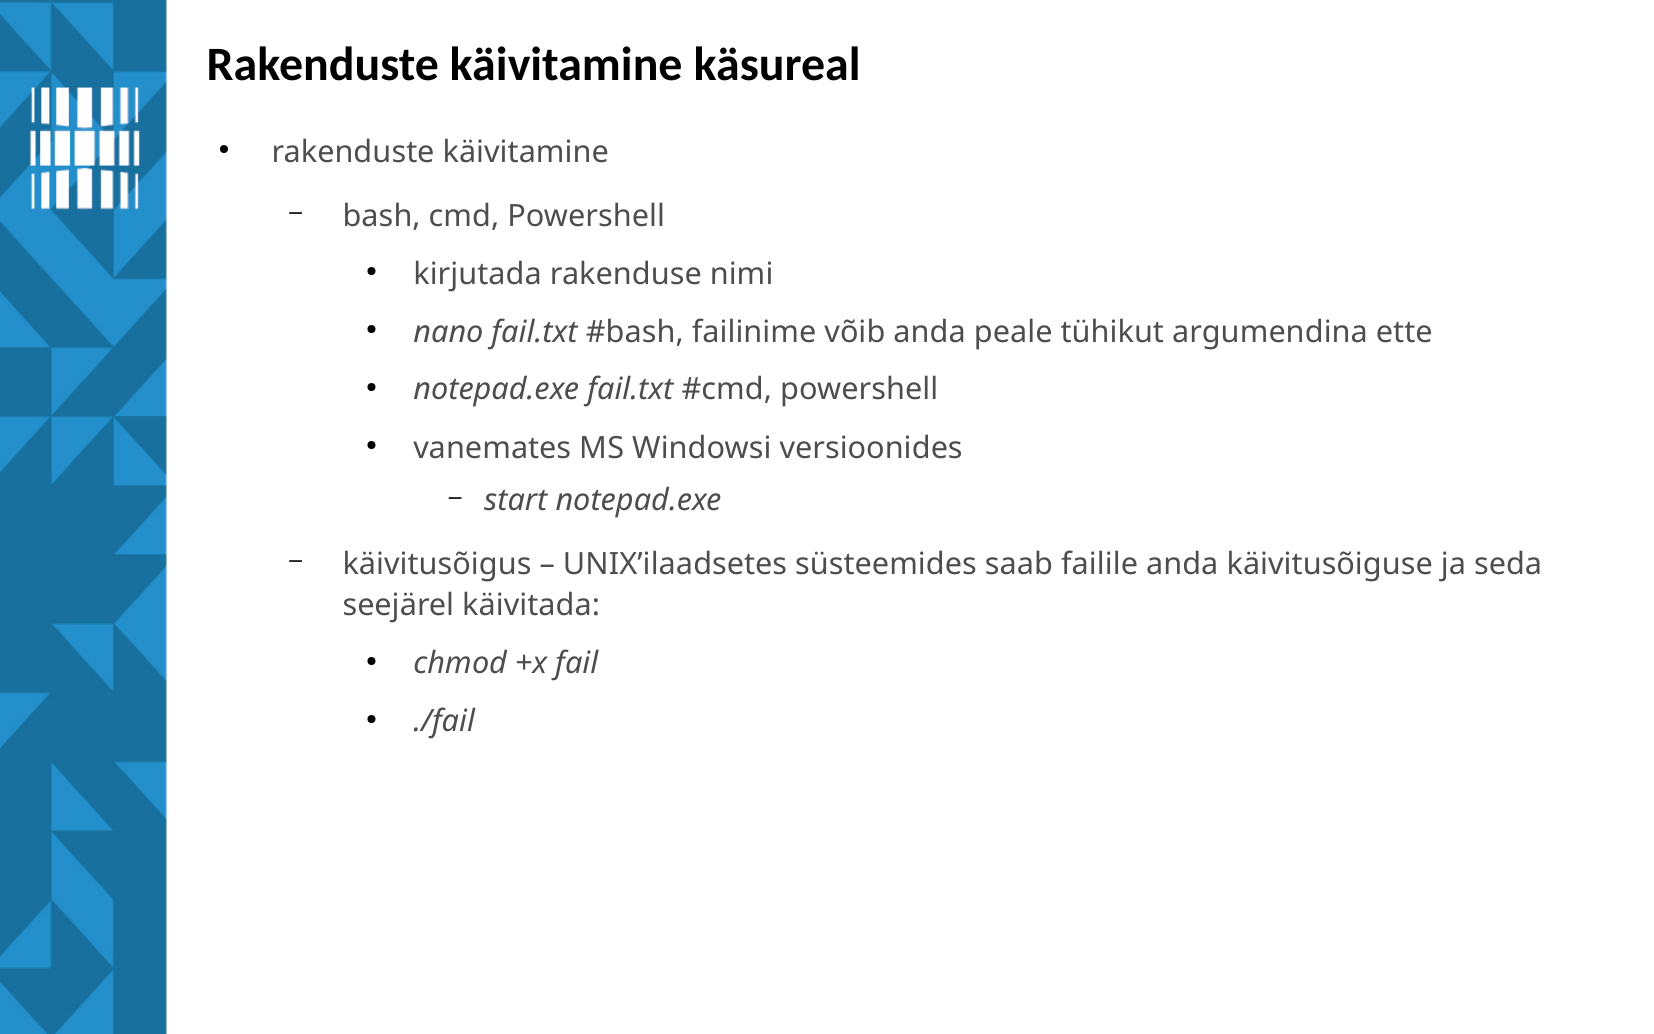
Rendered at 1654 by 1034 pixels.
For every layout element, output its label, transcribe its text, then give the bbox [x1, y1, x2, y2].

list rakenduste käivitamine bash, cmd, Powershell kirjutada rakenduse nimi nano fail.txt #bash, failinime võib anda peale tühikut argumendina ette notepad.exe fail.txt #cmd, powershell vanemates MS Windowsi versioonides start notepad.exe käivitusõigus – UNIX’ilaadsetes süsteemides saab failile anda käivitusõiguse ja seda seejärel käivitada: chmod +x fail ./fail [200, 129, 1607, 988]
picture [42, 108, 132, 208]
title Rakenduste käivitamine käsureal [206, 29, 1430, 107]
